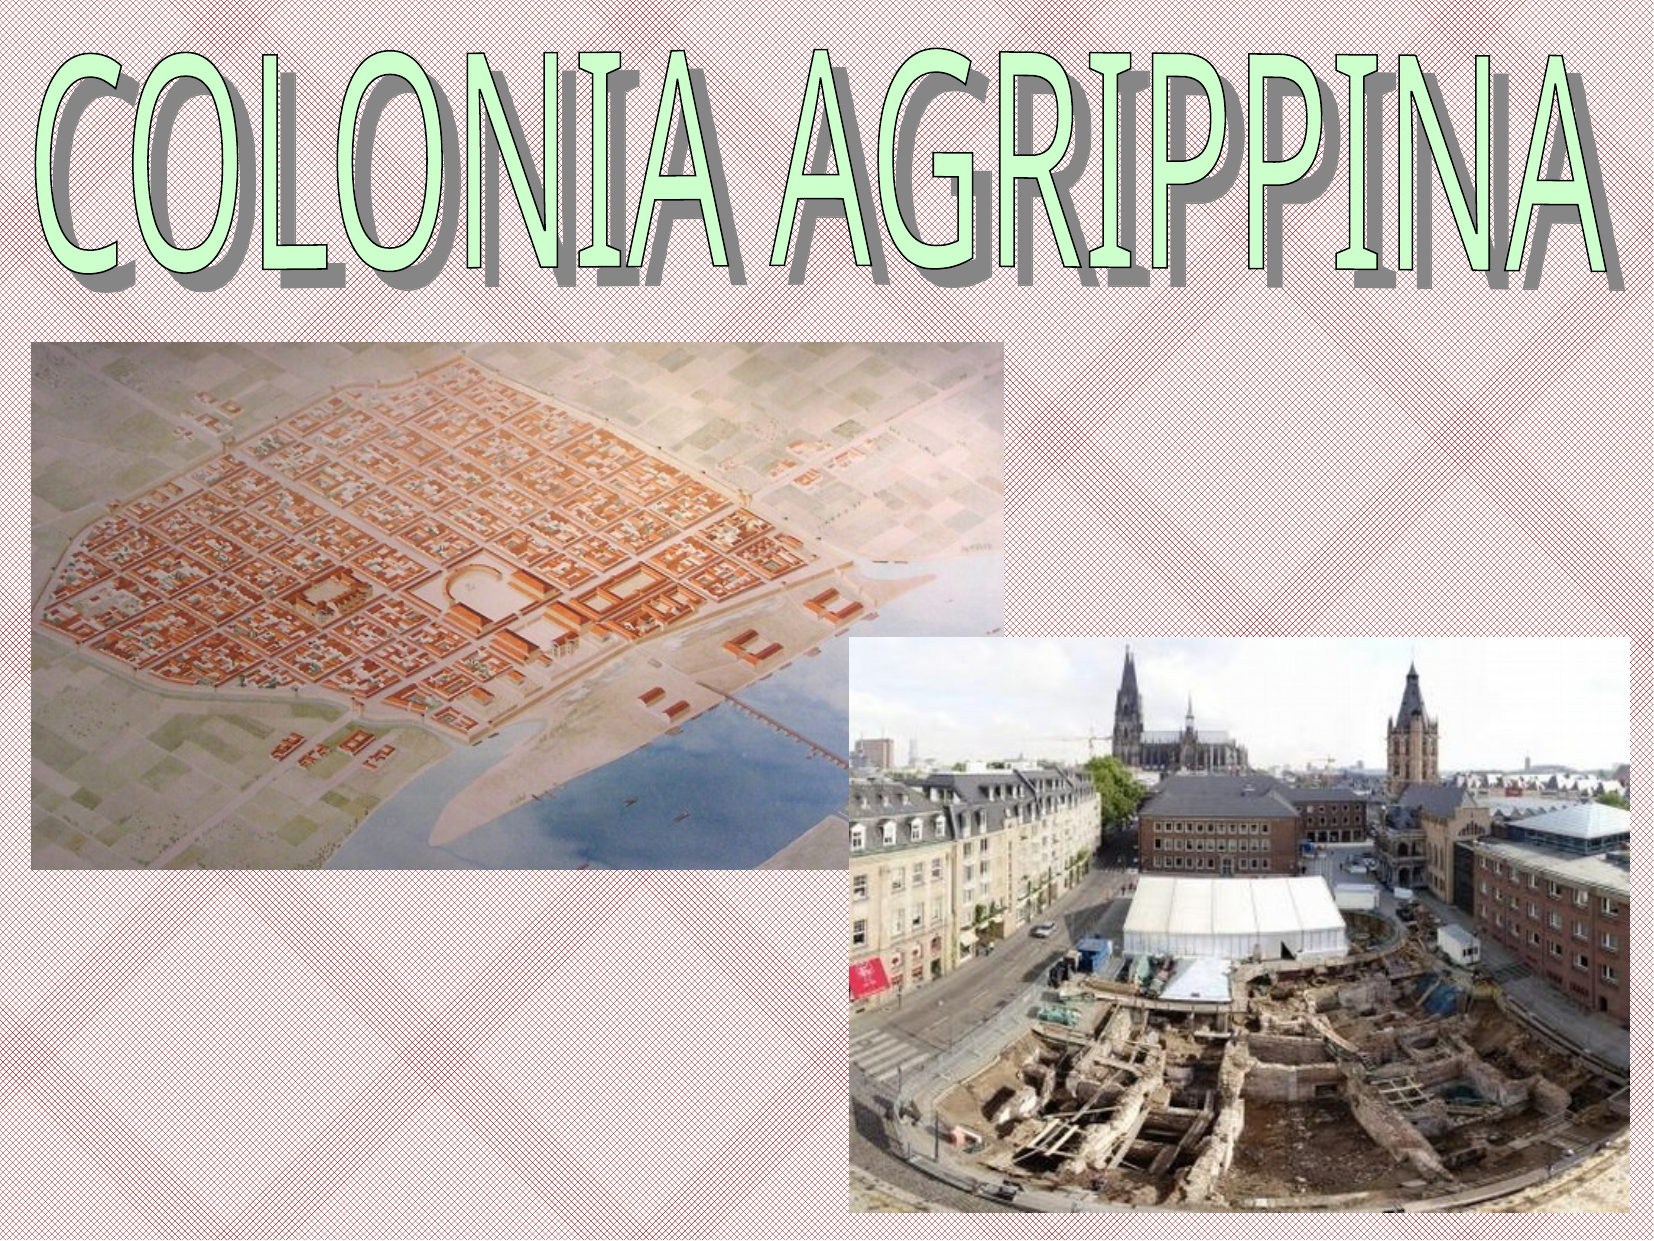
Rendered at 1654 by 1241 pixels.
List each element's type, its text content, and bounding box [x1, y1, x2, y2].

text_box COLONIA AGRIPPINA [35, 53, 122, 274]
text_box COLONIA AGRIPPINA [626, 50, 729, 267]
text_box COLONIA AGRIPPINA [1089, 52, 1131, 268]
text_box COLONIA AGRIPPINA [579, 52, 621, 267]
text_box COLONIA AGRIPPINA [1504, 55, 1607, 272]
text_box COLONIA AGRIPPINA [262, 54, 327, 270]
text_box COLONIA AGRIPPINA [999, 51, 1081, 268]
text_box COLONIA AGRIPPINA [337, 50, 443, 272]
text_box COLONIA AGRIPPINA [132, 52, 238, 274]
picture [31, 342, 1630, 1213]
text_box COLONIA AGRIPPINA [1152, 53, 1226, 268]
text_box COLONIA AGRIPPINA [467, 52, 558, 268]
text_box COLONIA AGRIPPINA [878, 48, 973, 269]
text_box COLONIA AGRIPPINA [1248, 53, 1322, 269]
text_box COLONIA AGRIPPINA [1336, 54, 1378, 270]
text_box COLONIA AGRIPPINA [1399, 55, 1490, 271]
text_box COLONIA AGRIPPINA [769, 49, 872, 266]
